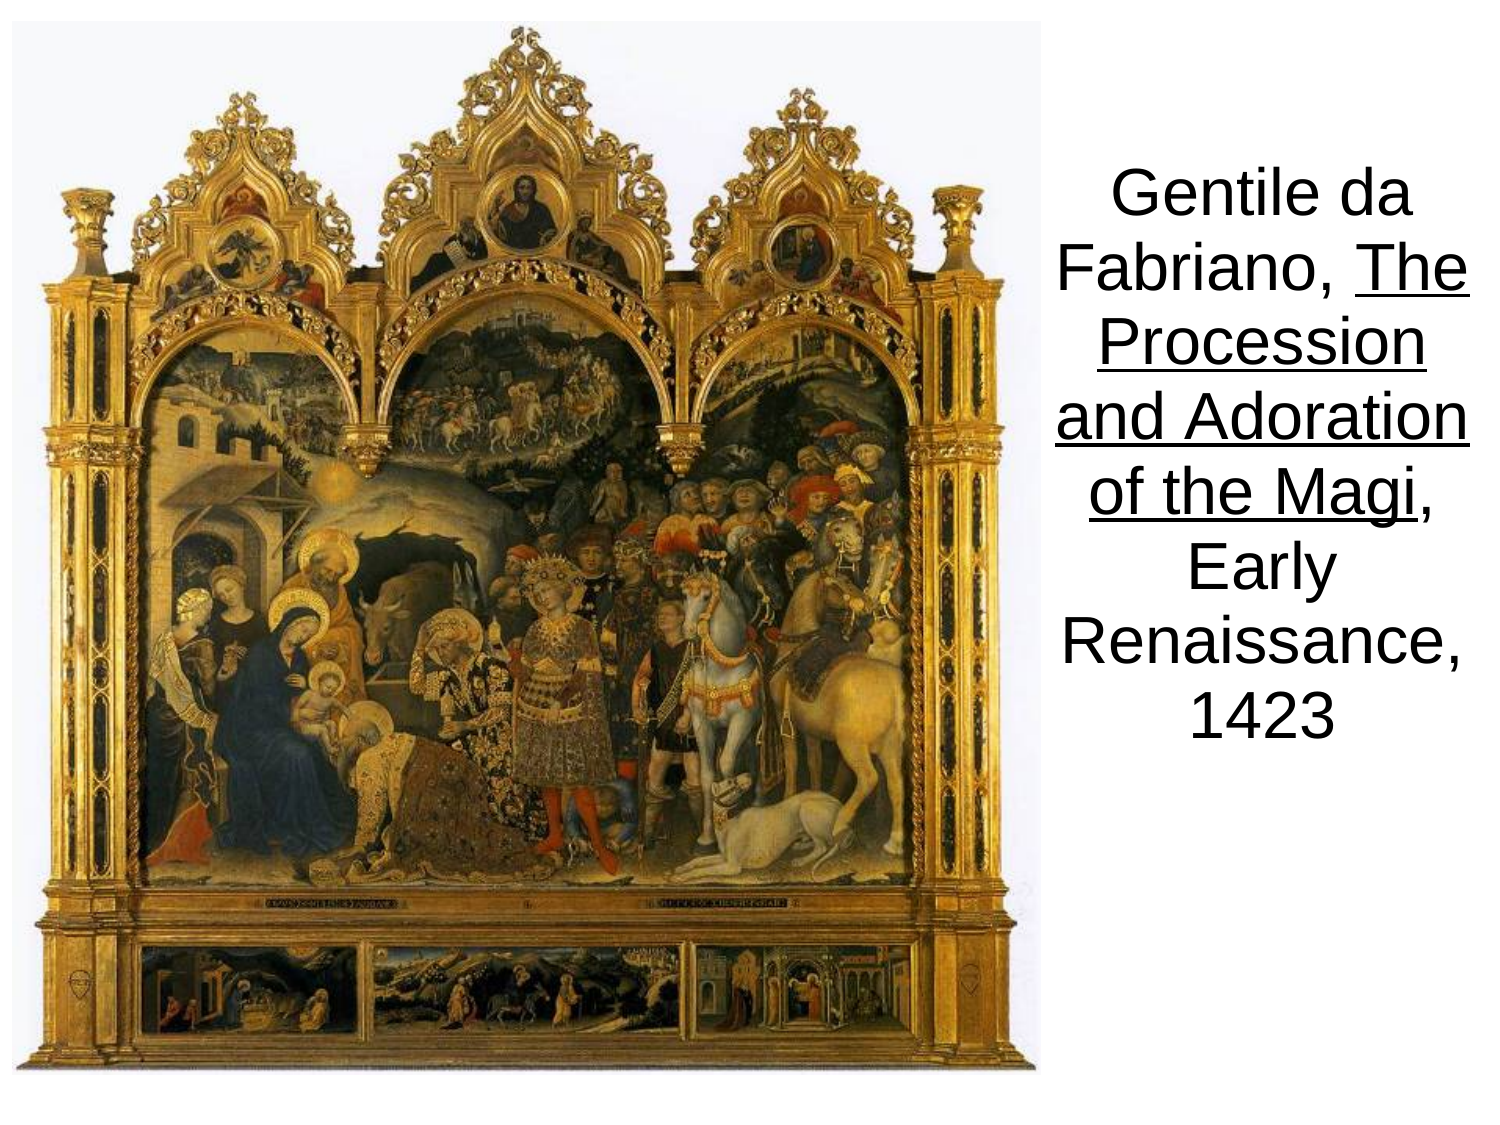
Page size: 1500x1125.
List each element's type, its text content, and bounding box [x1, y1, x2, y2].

title Gentile da Fabriano, The Procession and Adoration of the Magi, Early Renaissance, 1423 [1041, 45, 1500, 863]
picture [12, 21, 1041, 1075]
